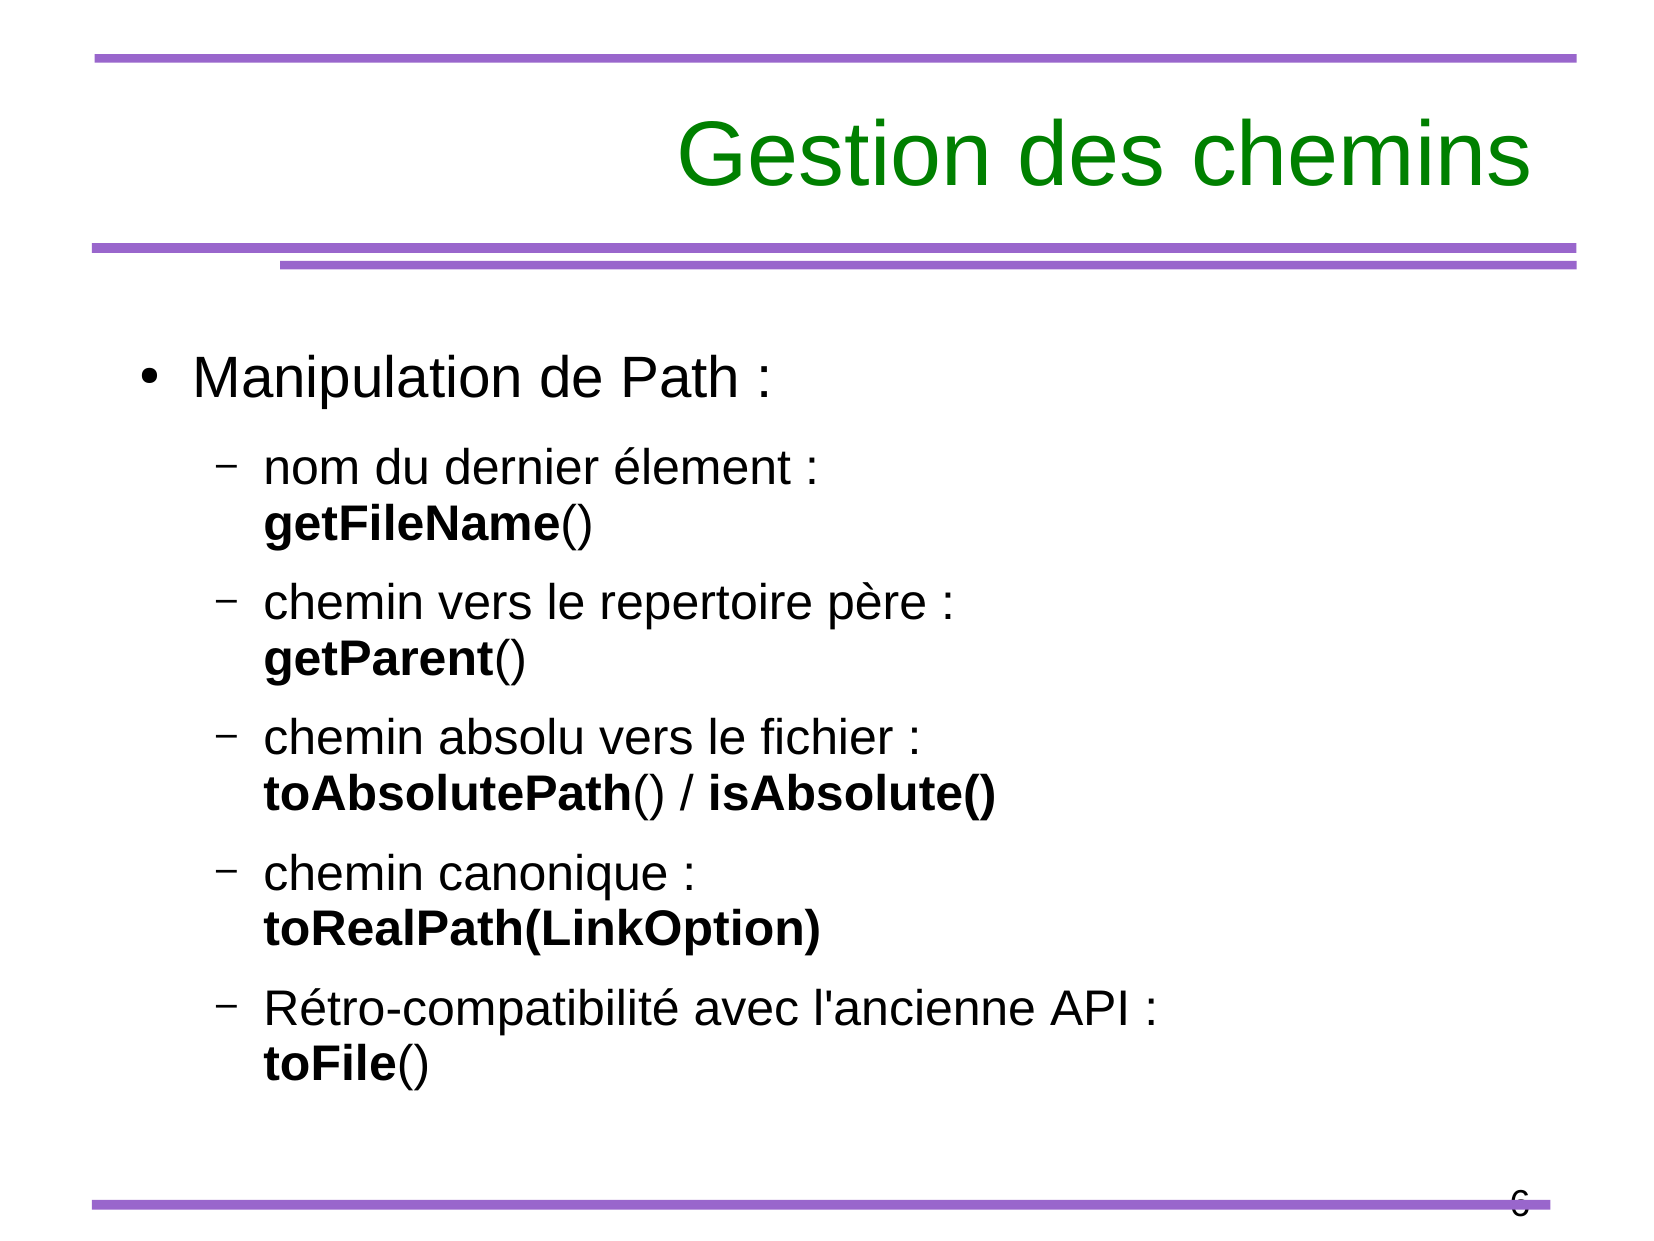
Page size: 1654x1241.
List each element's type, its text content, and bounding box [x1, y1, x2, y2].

list Manipulation de Path : nom du dernier élement : getFileName() chemin vers le repertoire père : getParent() chemin absolu vers le fichier : toAbsolutePath() / isAbsolute() chemin canonique : toRealPath(LinkOption) Rétro-compatibilité avec l'ancienne API : toFile() [121, 344, 1534, 1148]
title Gestion des chemins [121, 49, 1534, 257]
